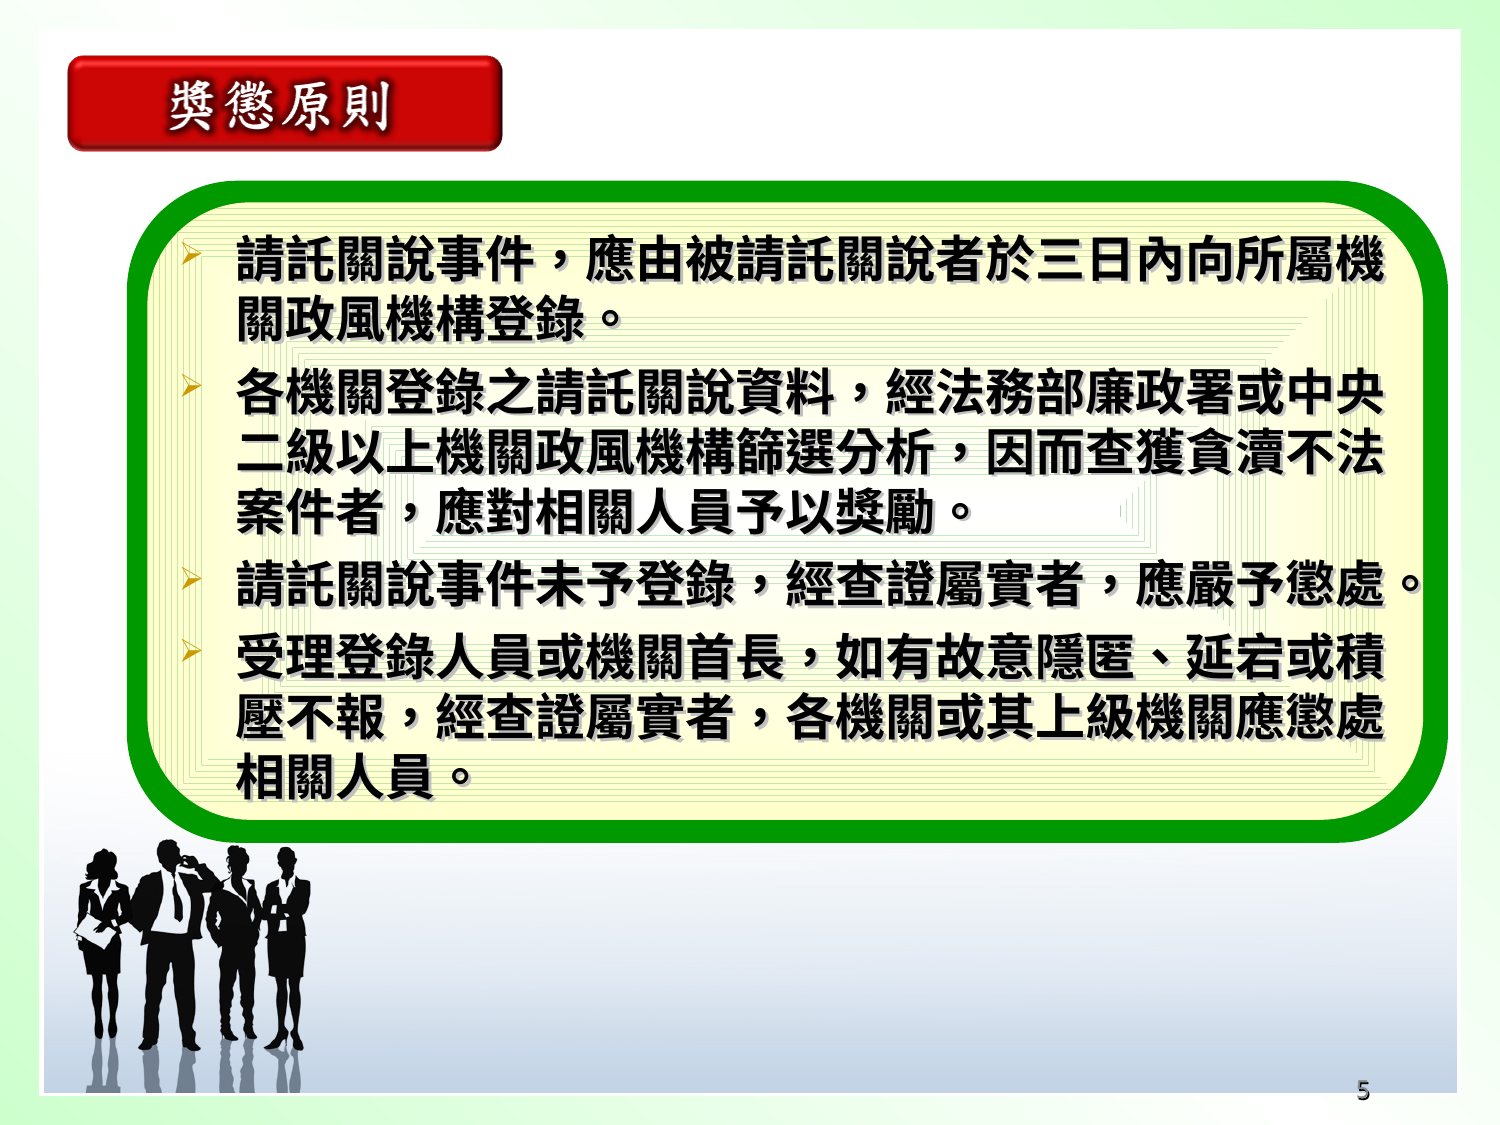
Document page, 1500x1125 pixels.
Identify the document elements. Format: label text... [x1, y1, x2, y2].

text_box [126, 180, 1448, 816]
list 請託關說事件，應由被請託關說者於三日內向所屬機關政風機構登錄。 各機關登錄之請託關說資料，經法務部廉政署或中央二級以上機關政風機構篩選分析，因而查獲貪瀆不法案件者，應對相關人員予以獎勵。 請託關說事件未予登錄，經查證屬實者，應嚴予懲處。 受理登錄人員或機關首長，如有故意隱匿、延宕或積壓不報，經查證屬實者，各機關或其上級機關應懲處相關人員。 [164, 220, 1412, 865]
picture [39, 29, 1461, 1096]
text_box <編號> [1081, 1060, 1432, 1121]
